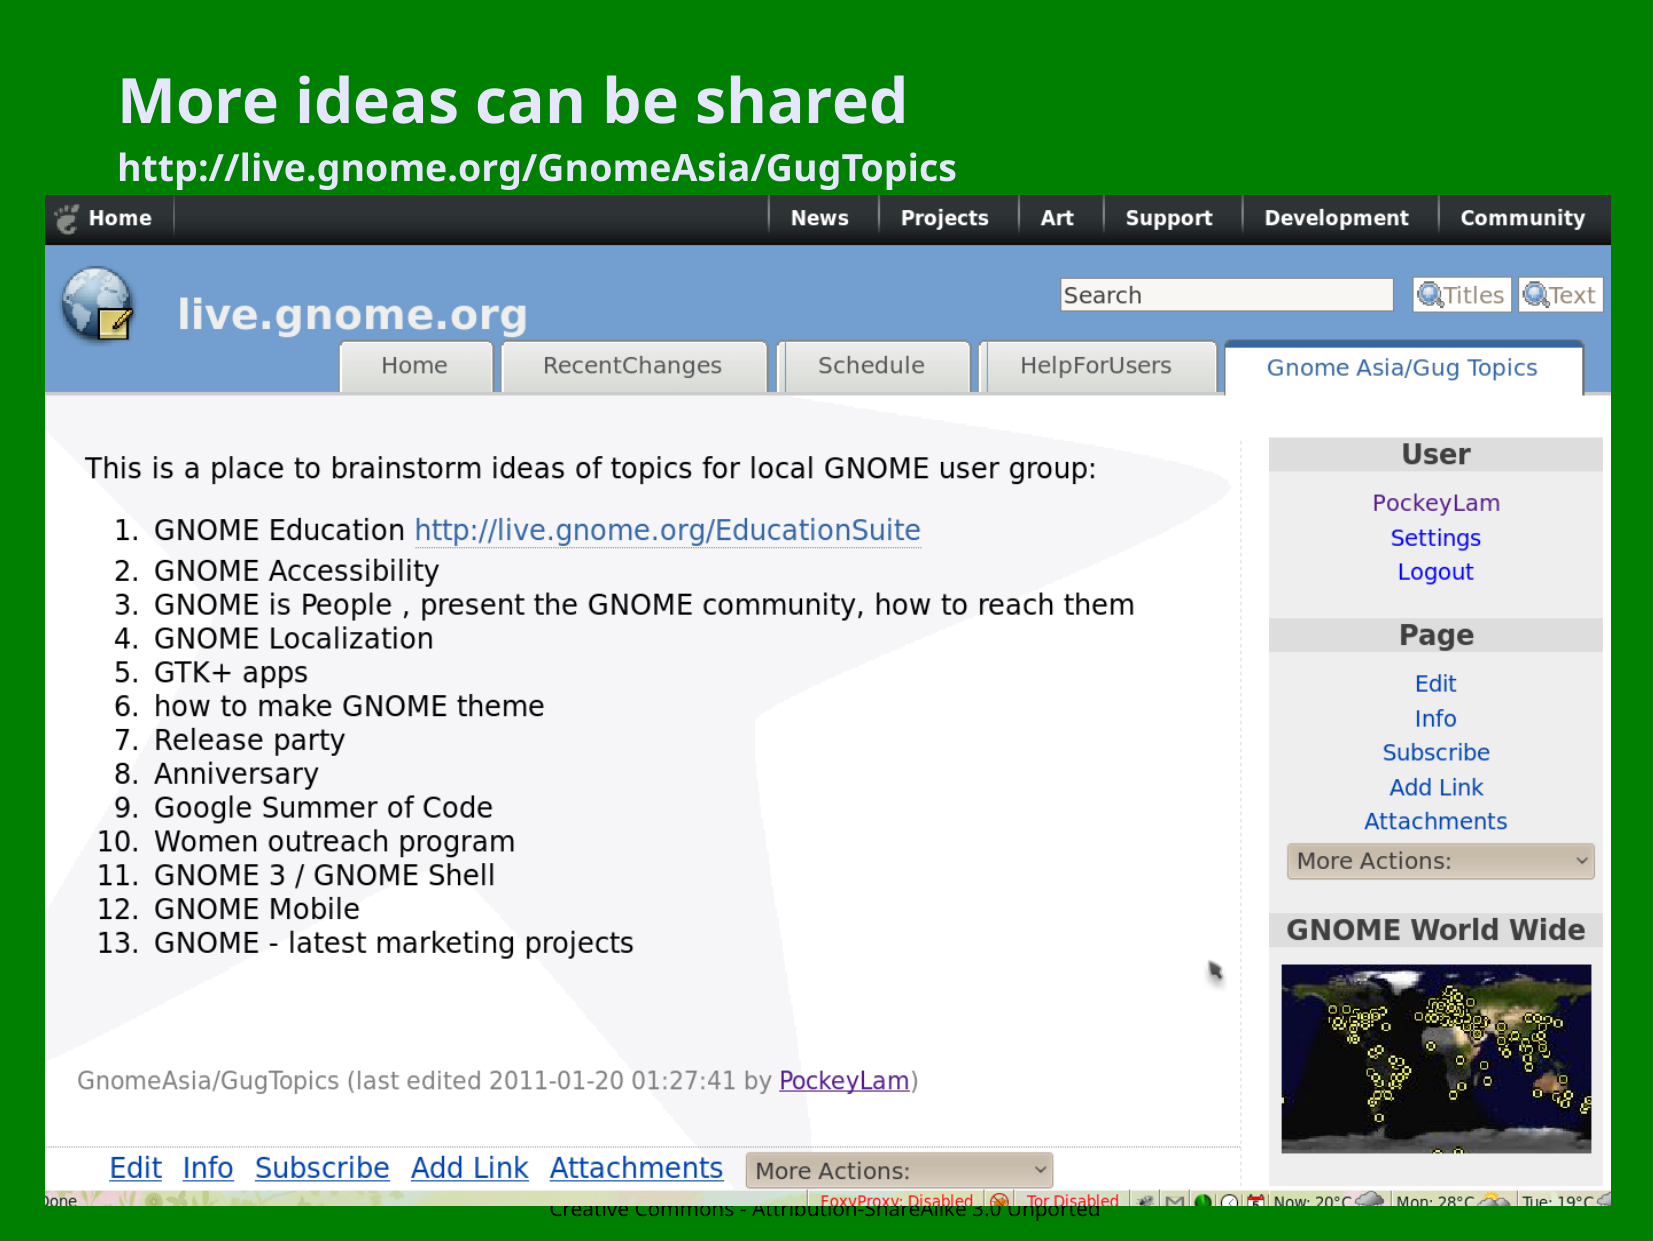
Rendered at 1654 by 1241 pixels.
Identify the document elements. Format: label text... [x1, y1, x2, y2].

text_box More ideas can be shared http://live.gnome.org/GnomeAsia/GugTopics [102, 49, 1001, 185]
picture [45, 195, 1611, 1206]
